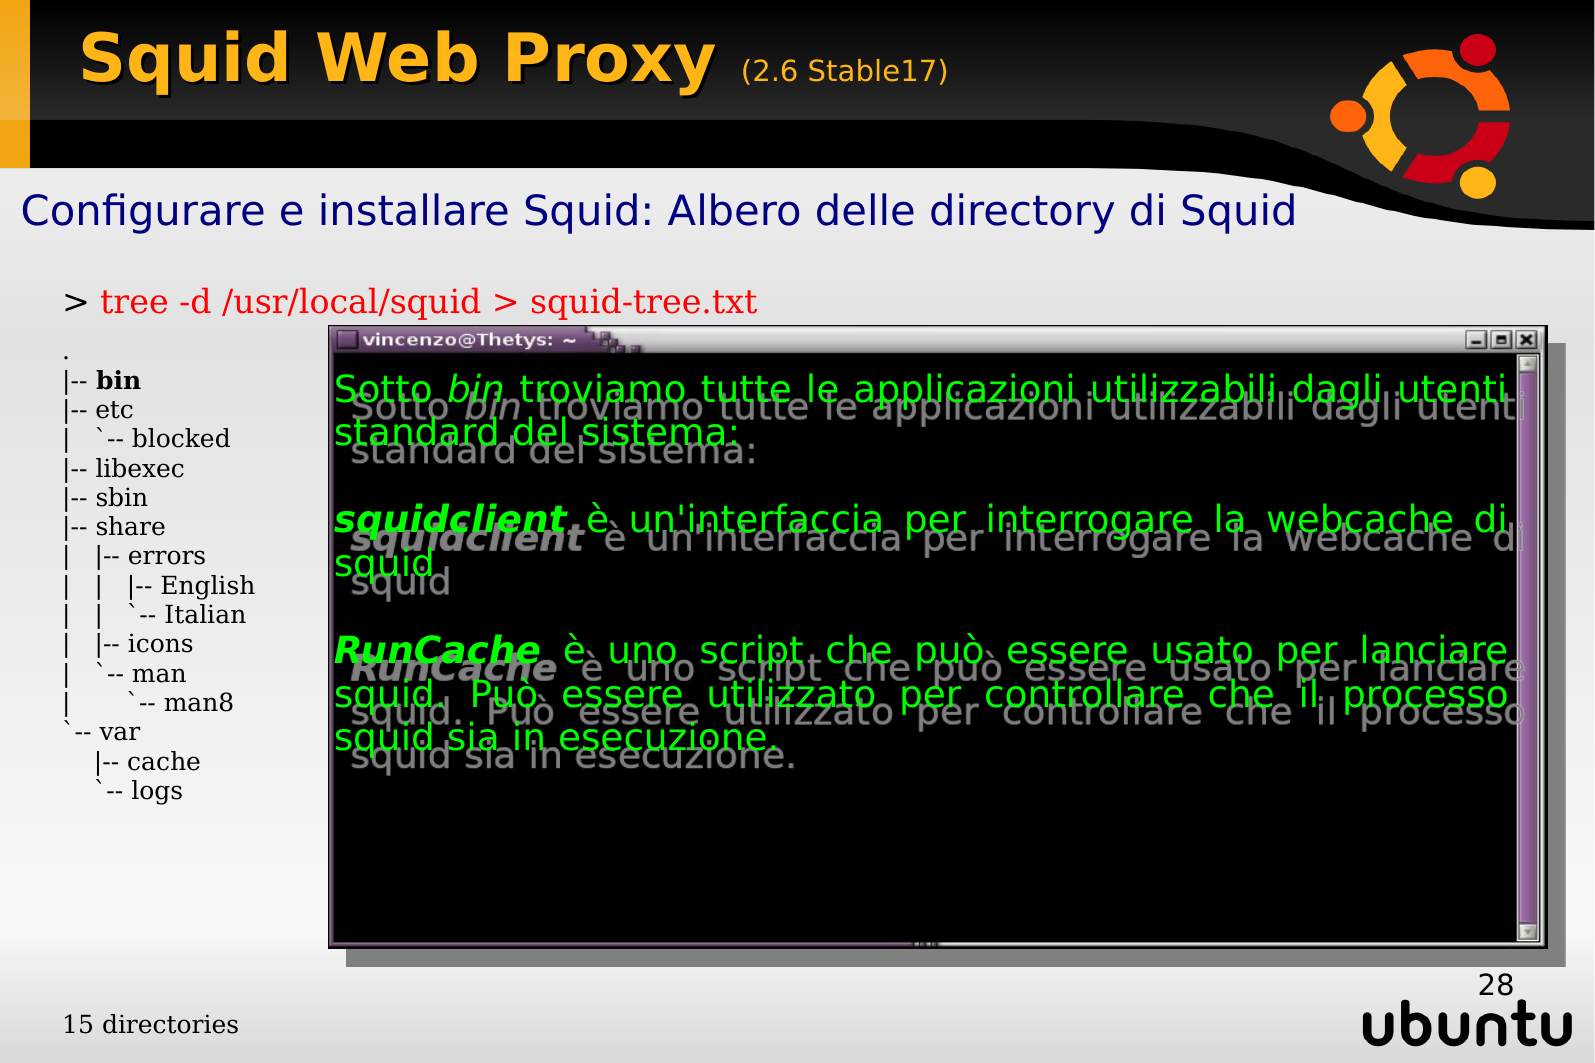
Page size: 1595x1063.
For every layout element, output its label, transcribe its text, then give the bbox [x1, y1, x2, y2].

text_box > tree -d /usr/local/squid > squid-tree.txt . |-- bin |-- etc | `-- blocked |-- libexec |-- sbin |-- share | |-- errors | | |-- English | | `-- Italian | |-- icons | `-- man | `-- man8 `-- var |-- cache `-- logs 15 directories [59, 256, 1536, 1028]
picture [0, 0, 1595, 1063]
text_box Squid Web Proxy (2.6 Stable17) [23, 11, 1004, 105]
text_box Configurare e installare Squid: Albero delle directory di Squid [17, 178, 1554, 243]
text_box Sotto bin troviamo tutte le applicazioni utilizzabili dagli utenti standard del sistema: squidclient è un'interfaccia per interrogare la webcache di squid RunCache è uno script che può essere usato per lanciare squid. Può essere utilizzato per controllare che il processo squid sia in esecuzione. [330, 360, 1512, 981]
